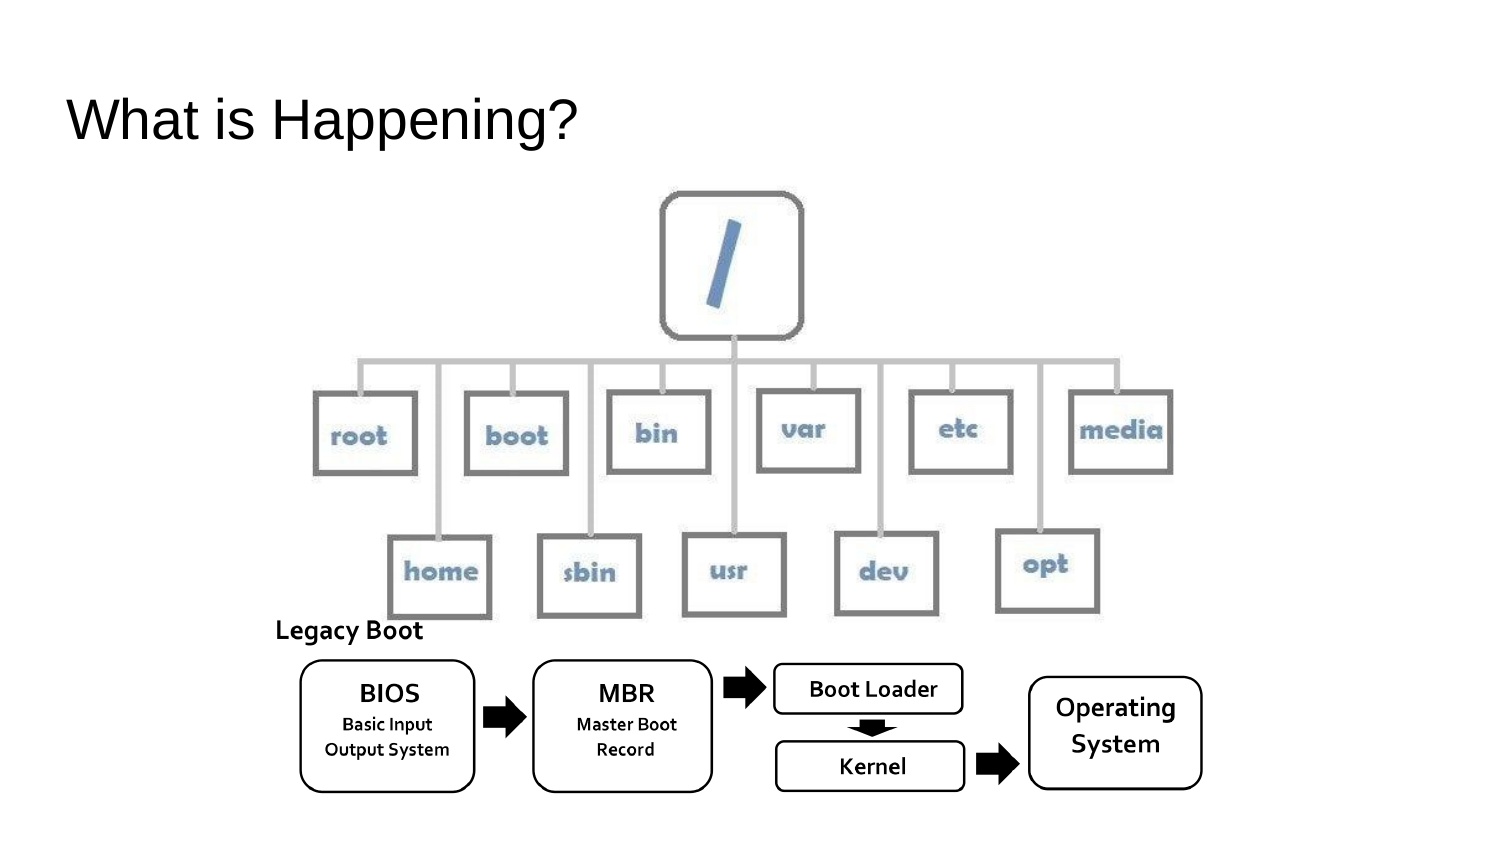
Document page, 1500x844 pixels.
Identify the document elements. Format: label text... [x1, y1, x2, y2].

picture [223, 166, 1277, 838]
title What is Happening? [51, 72, 1449, 167]
